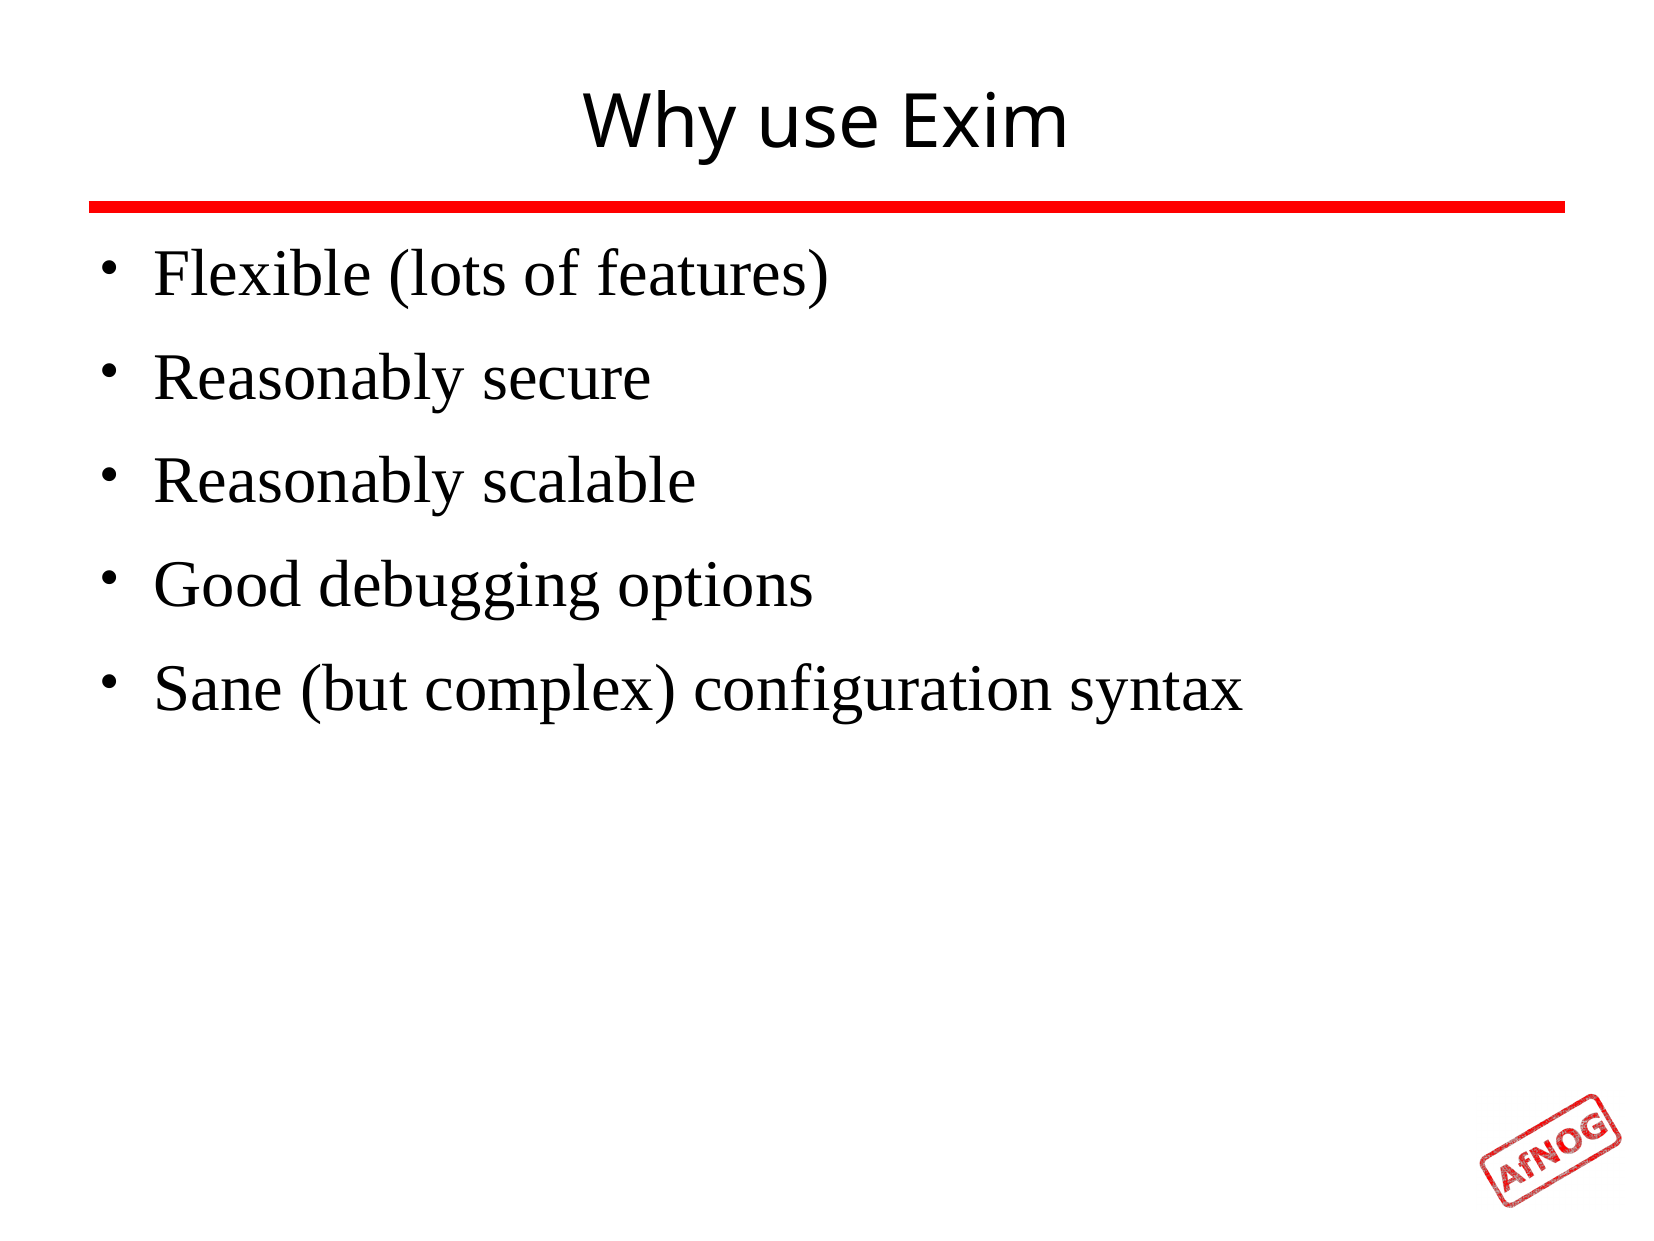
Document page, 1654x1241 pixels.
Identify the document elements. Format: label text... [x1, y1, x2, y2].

list Flexible (lots of features) Reasonably secure Reasonably scalable Good debugging options Sane (but complex) configuration syntax [82, 236, 1571, 1123]
picture [1476, 1090, 1625, 1211]
title Why use Exim [88, 29, 1565, 207]
